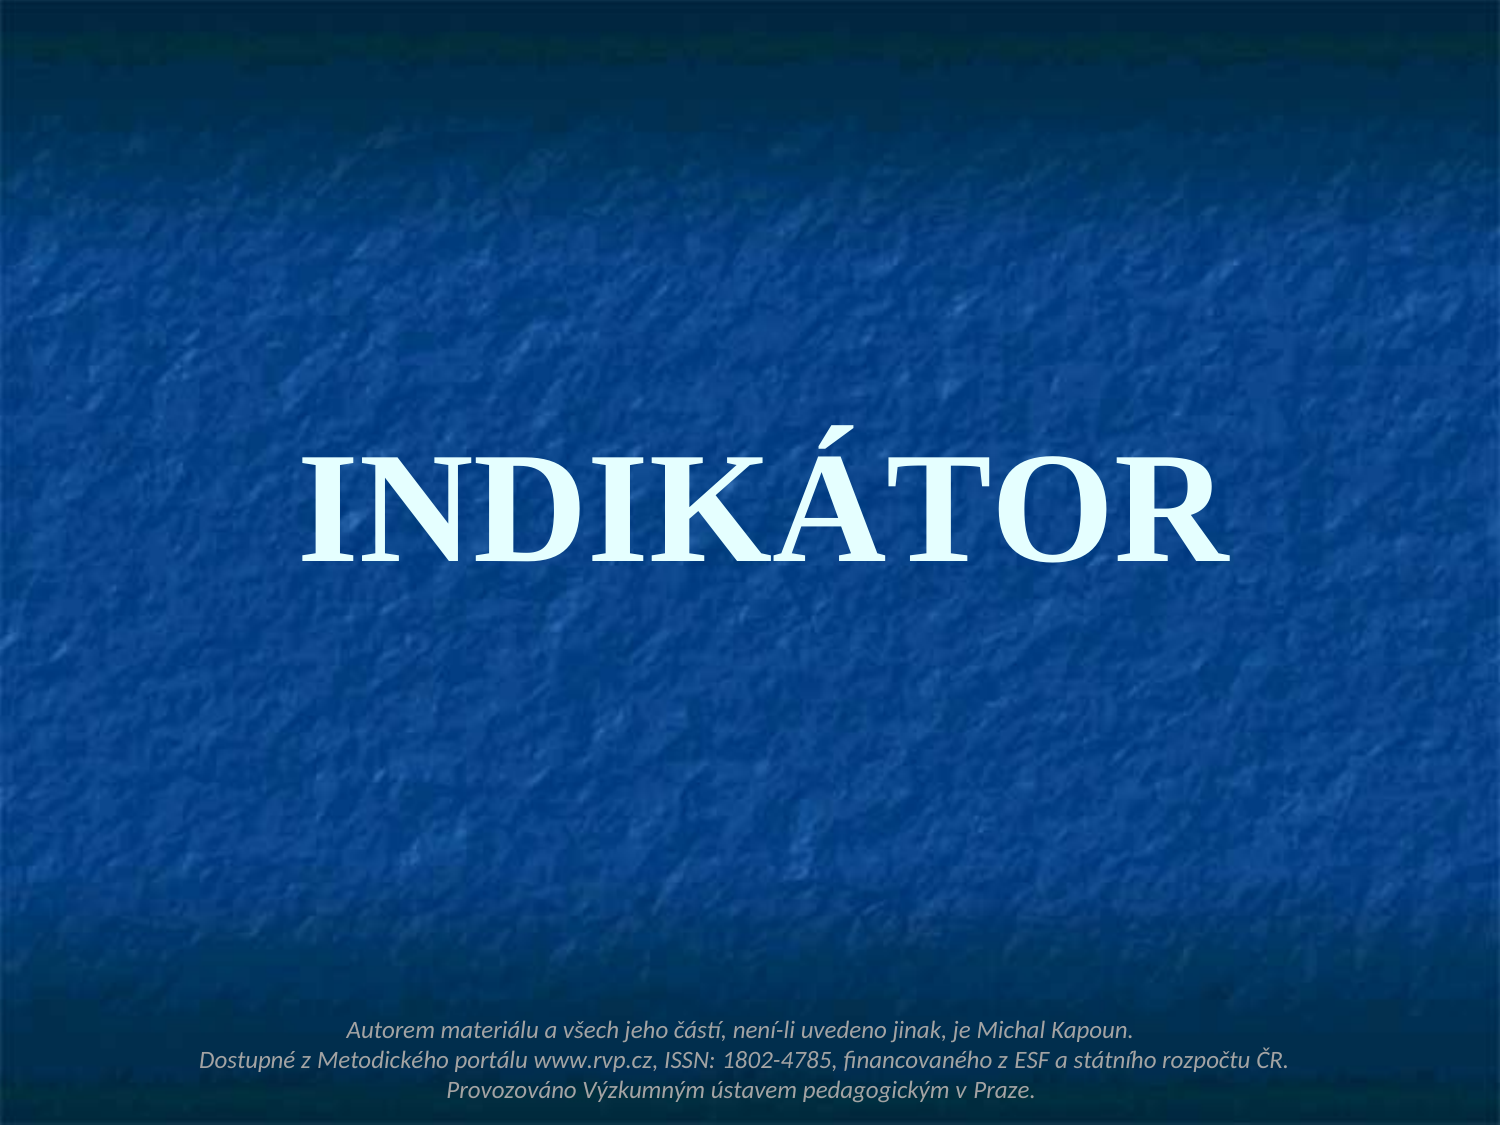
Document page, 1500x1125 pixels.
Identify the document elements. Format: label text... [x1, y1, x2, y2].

text_box Autorem materiálu a všech jeho částí, není-li uvedeno jinak, je Michal Kapoun. Dostupné z Metodického portálu www.rvp.cz, ISSN: 1802-4785, financovaného z ESF a státního rozpočtu ČR. Provozováno Výzkumným ústavem pedagogickým v Praze. [147, 1011, 1341, 1106]
title INDIKÁTOR [88, 385, 1439, 611]
picture [0, 0, 1500, 1125]
